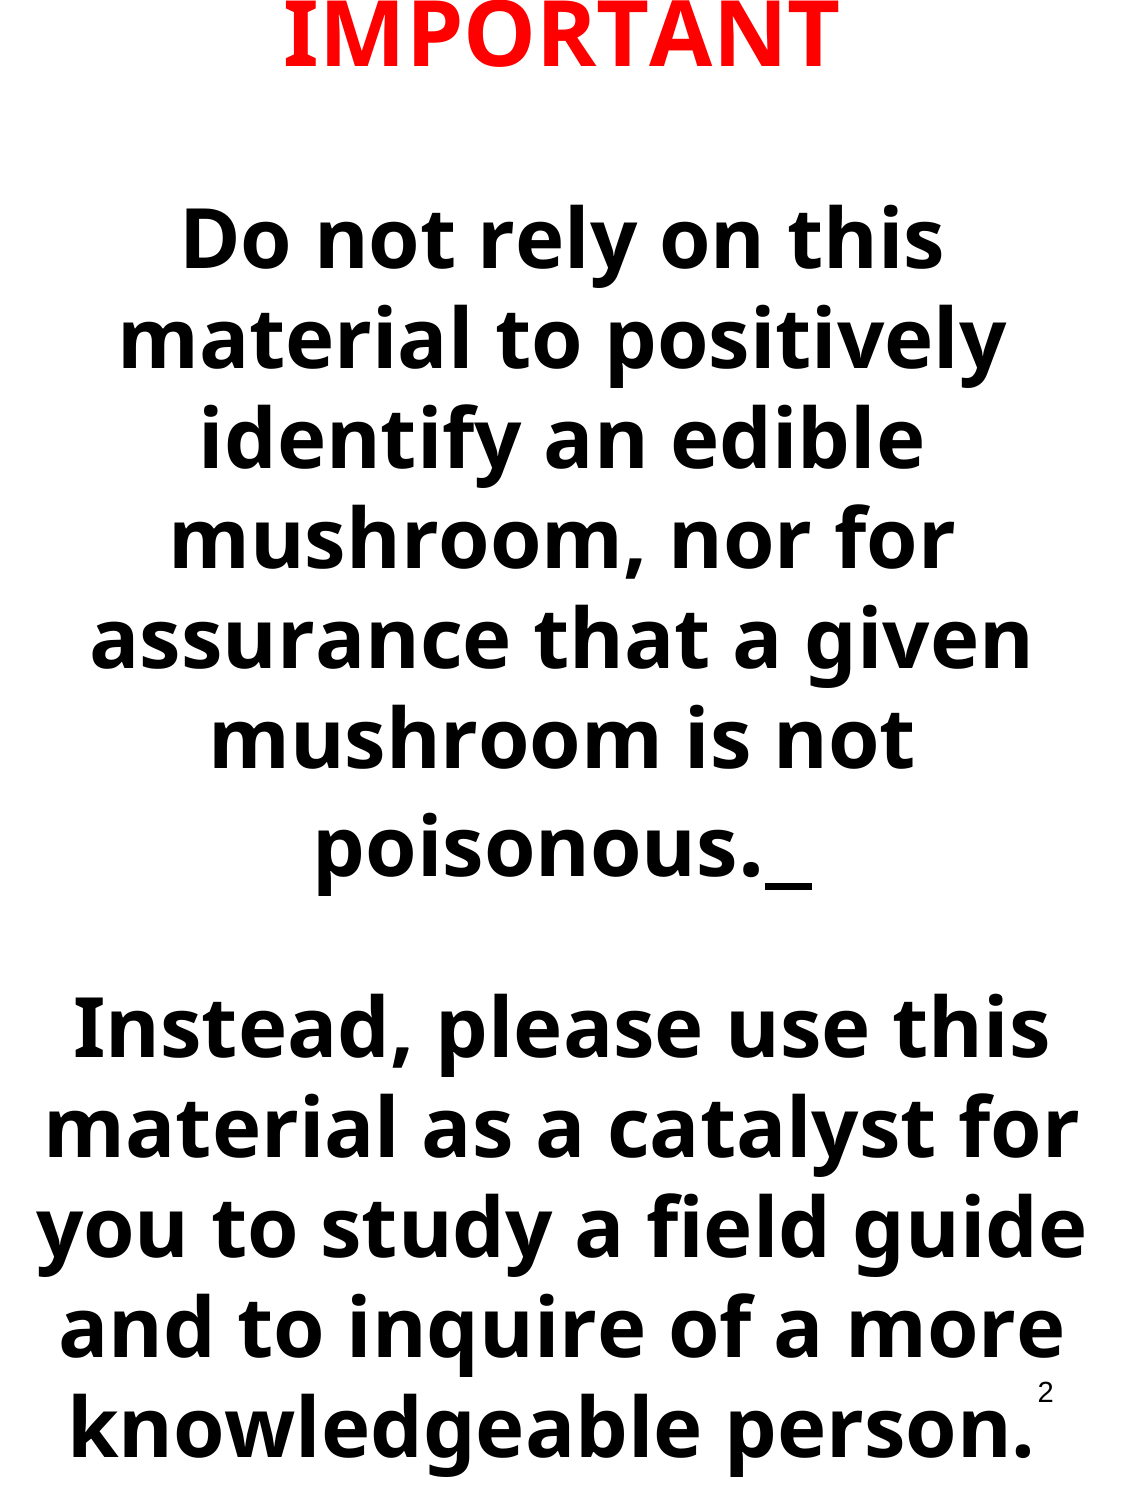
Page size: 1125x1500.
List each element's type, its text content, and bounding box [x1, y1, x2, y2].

text_box IMPORTANT Do not rely on this material to positively identify an edible mushroom, nor for assurance that a given mushroom is not poisonous. Instead, please use this material as a catalyst for you to study a field guide and to inquire of a more knowledgeable person. [0, 0, 1125, 1500]
